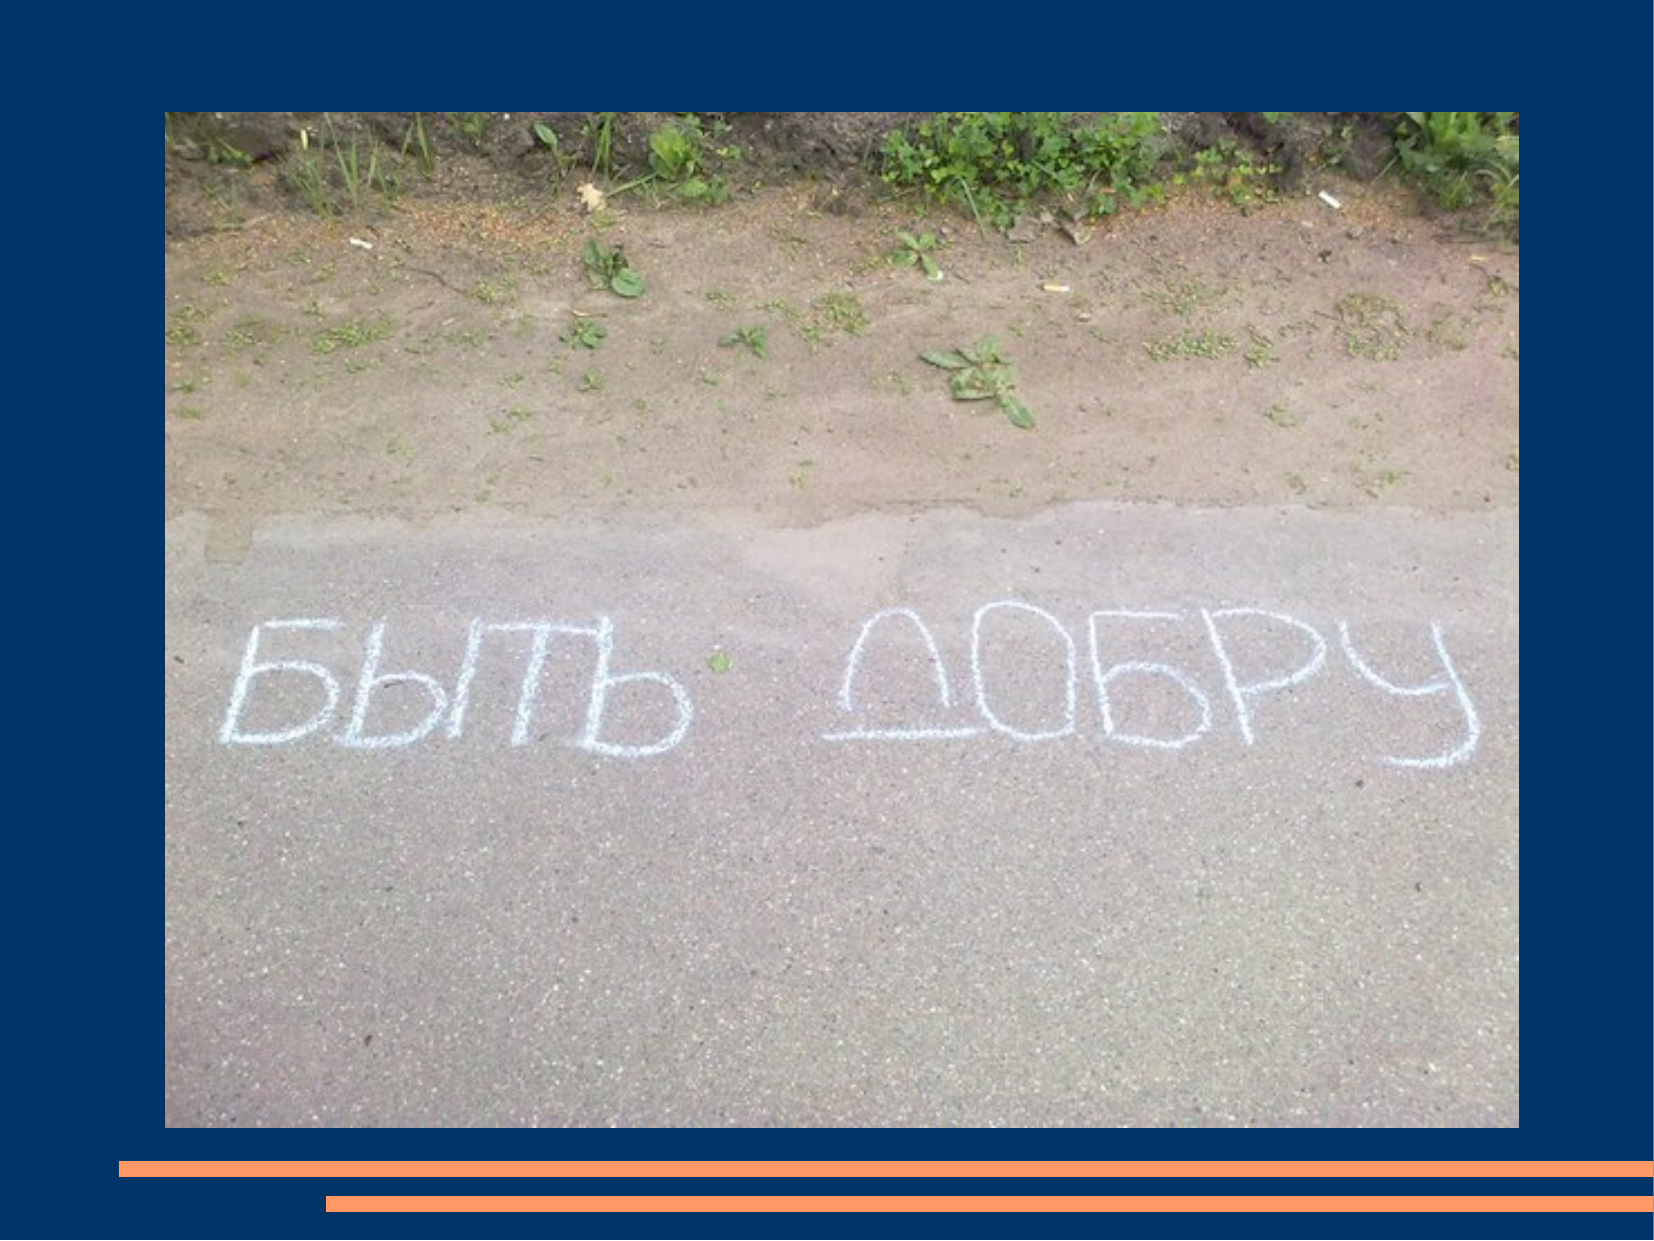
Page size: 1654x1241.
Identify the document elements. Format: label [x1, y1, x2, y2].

picture [165, 112, 1519, 1128]
